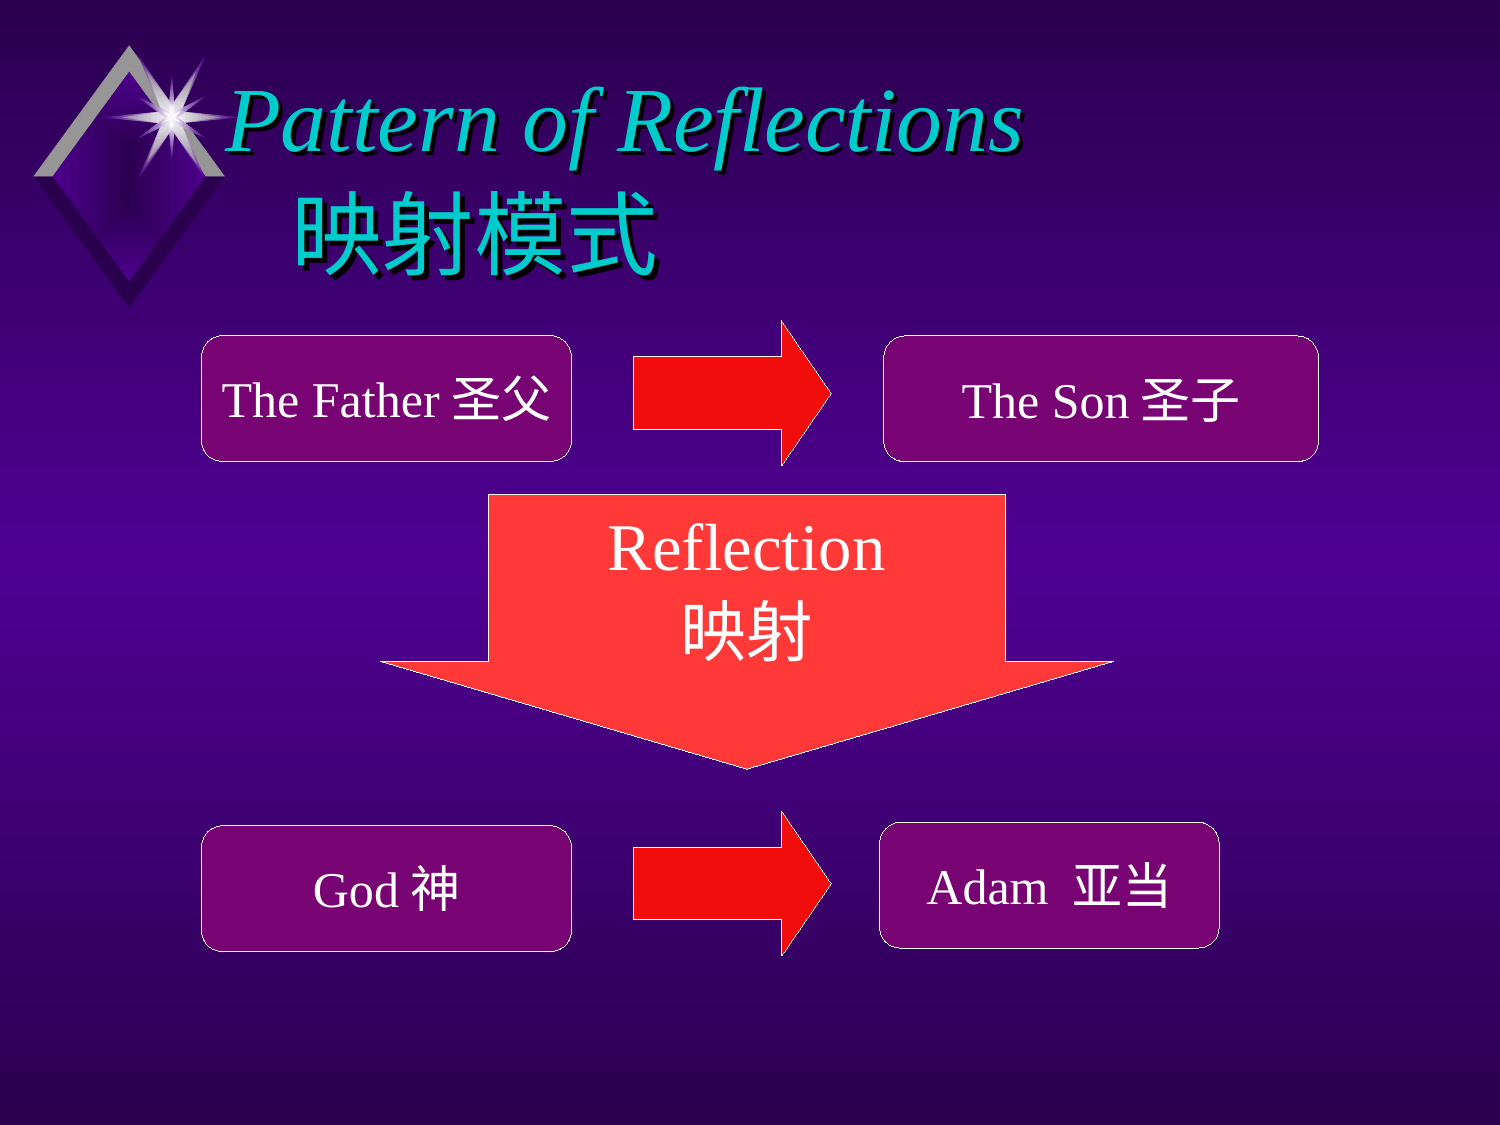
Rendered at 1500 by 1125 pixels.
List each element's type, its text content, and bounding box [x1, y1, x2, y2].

text_box Adam 亚当 [879, 822, 1220, 949]
text_box [633, 811, 832, 956]
text_box God神 [201, 825, 572, 952]
title Pattern of Reflections 映射模式 [224, 65, 1388, 301]
text_box Reflection 映射 [380, 494, 1114, 770]
text_box The Father圣父 [201, 335, 572, 462]
text_box The Son圣子 [883, 335, 1319, 462]
text_box [633, 320, 832, 466]
